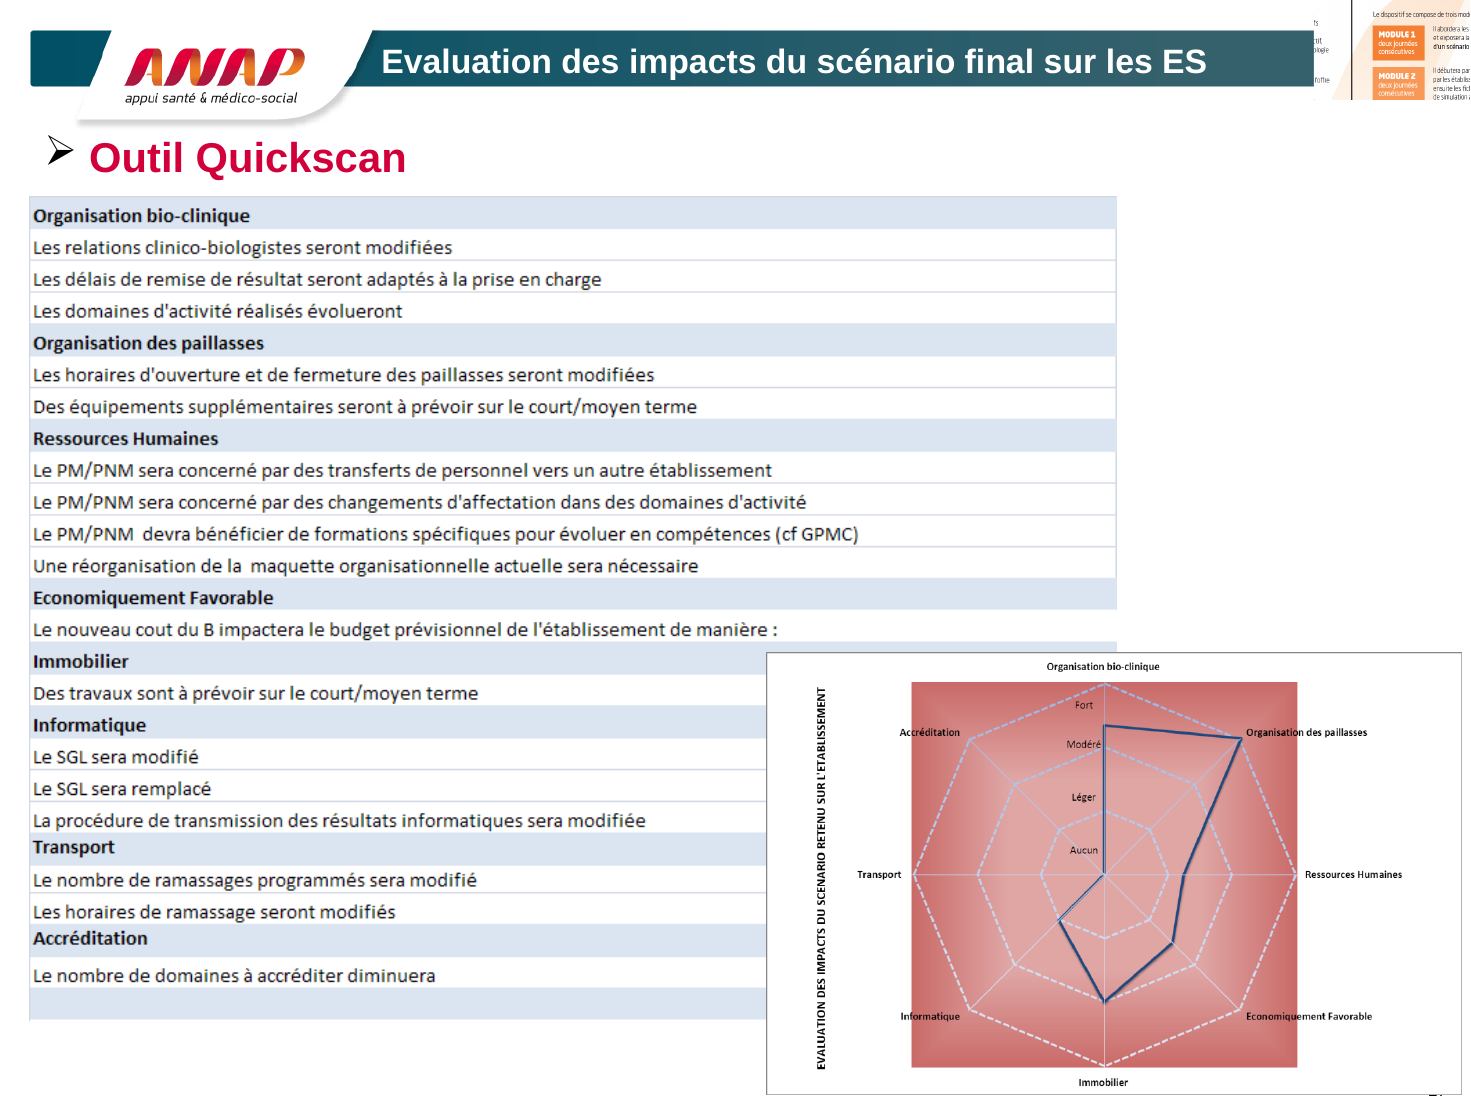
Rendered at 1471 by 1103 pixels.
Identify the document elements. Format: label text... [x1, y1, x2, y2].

list Outil Quickscan [29, 122, 1434, 652]
picture [1, 0, 1471, 155]
slide_number <numéro> [1413, 1072, 1465, 1102]
picture [29, 196, 1462, 1095]
title Evaluation des impacts du scénario final sur les ES [366, 32, 1313, 89]
